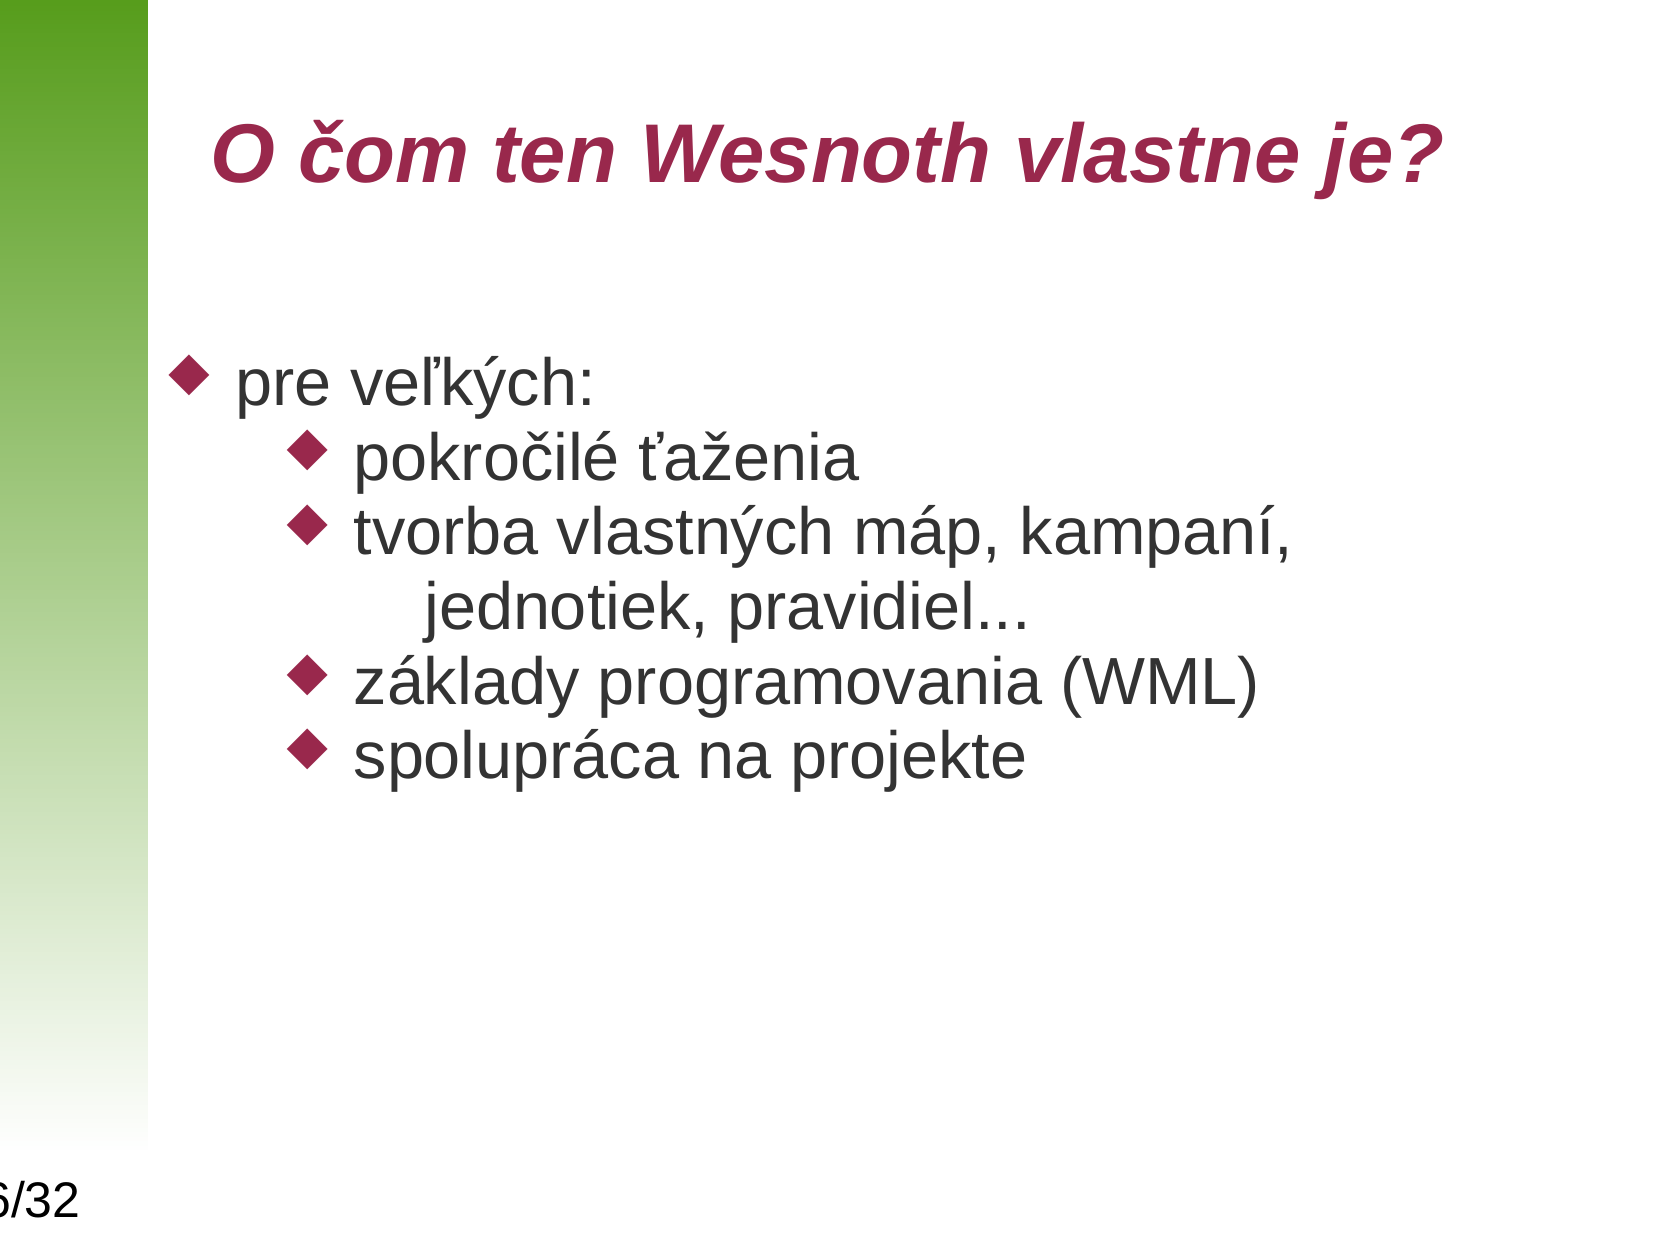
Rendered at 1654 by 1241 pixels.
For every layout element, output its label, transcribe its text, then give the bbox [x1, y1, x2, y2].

title O čom ten Wesnoth vlastne je? [121, 49, 1534, 257]
list pre veľkých: pokročilé ťaženia tvorba vlastných máp, kampaní, jednotiek, pravidiel... základy programovania (WML) spolupráca na projekte [152, 344, 1534, 1127]
